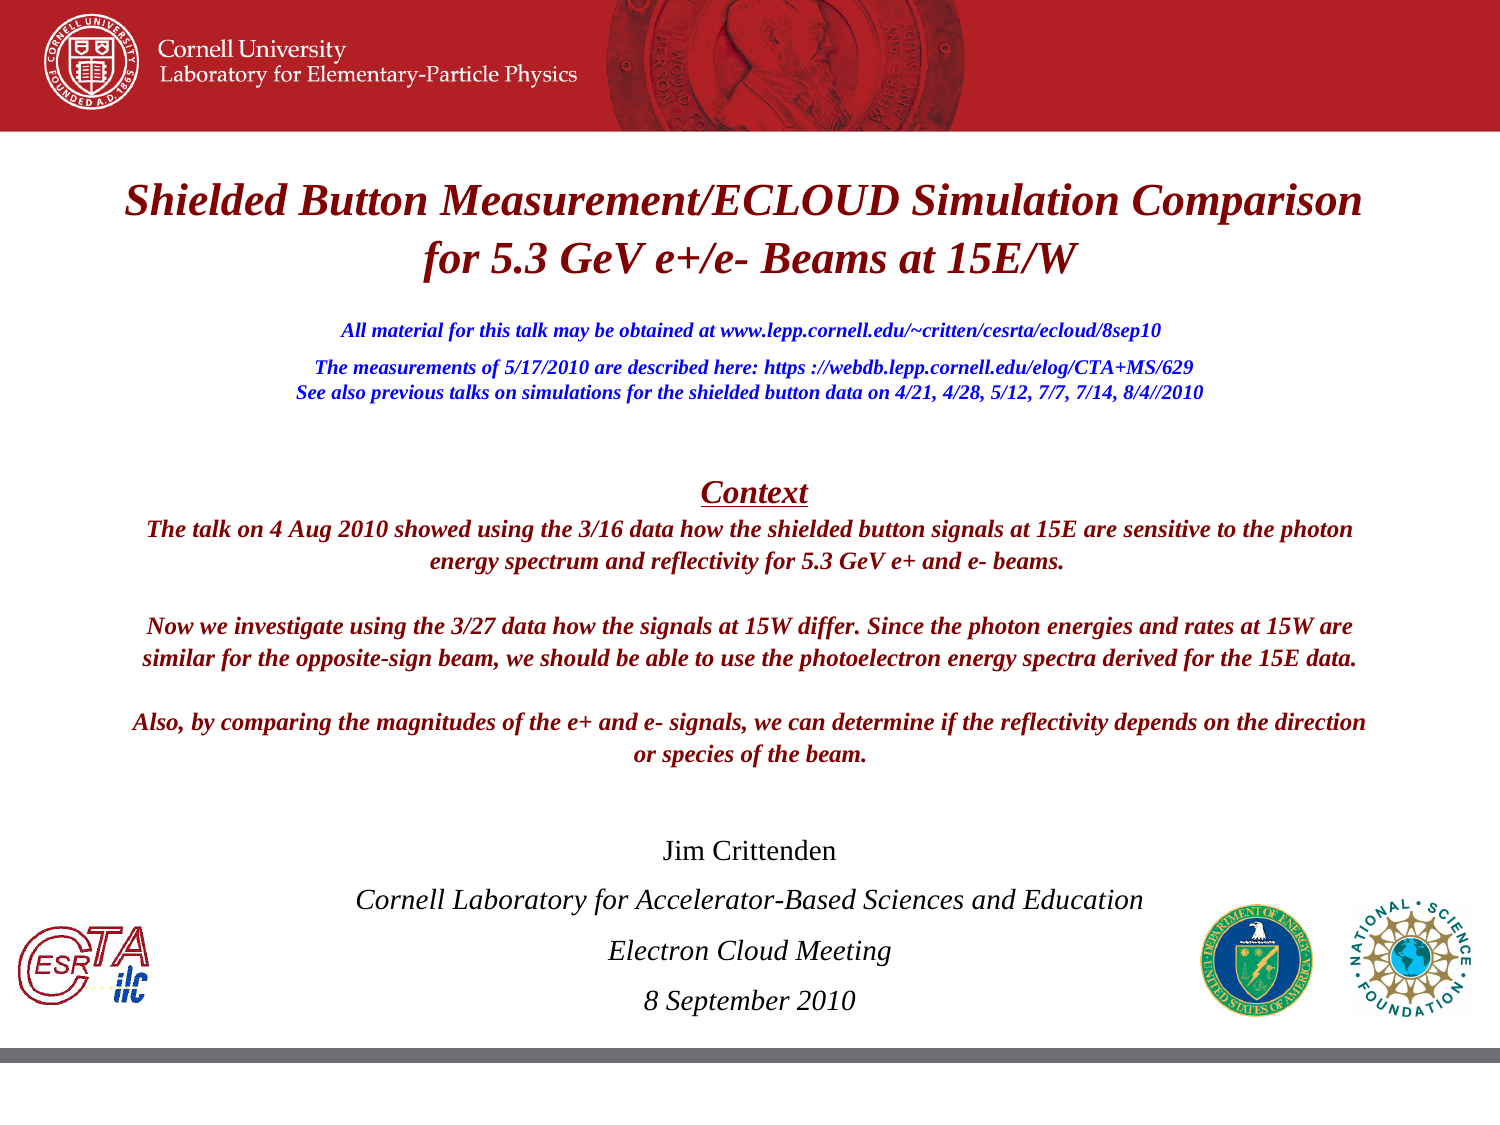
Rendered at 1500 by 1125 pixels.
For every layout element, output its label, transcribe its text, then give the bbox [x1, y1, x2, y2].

picture [0, 0, 1500, 132]
title Shielded Button Measurement/ECLOUD Simulation Comparison for 5.3 GeV e+/e- Beams at 15E/W [75, 149, 1426, 300]
subtitle Jim Crittenden Cornell Laboratory for Accelerator-Based Sciences and Education Electron Cloud Meeting 8 September 2010 [300, 825, 1201, 1031]
picture [1201, 904, 1313, 1017]
picture [1350, 899, 1471, 1017]
title Context The talk on 4 Aug 2010 showed using the 3/16 data how the shielded button signals at 15E are sensitive to the photon energy spectrum and reflectivity for 5.3 GeV e+ and e- beams. Now we investigate using the 3/27 data how the signals at 15W differ. Since the photon energies and rates at 15W are similar for the opposite-sign beam, we should be able to use the photoelectron energy spectra derived for the 15E data. Also, by comparing the magnitudes of the e+ and e- signals, we can determine if the reflectivity depends on the direction or species of the beam. [131, 435, 1370, 802]
text_box All material for this talk may be obtained at www.lepp.cornell.edu/~critten/cesrta/ecloud/8sep10 The measurements of 5/17/2010 are described here: https ://webdb.lepp.cornell.edu/elog/CTA+MS/629 See also previous talks on simulations for the shielded button data on 4/21, 4/28, 5/12, 7/7, 7/14, 8/4//2010 [71, 299, 1429, 451]
picture [8, 899, 151, 1036]
